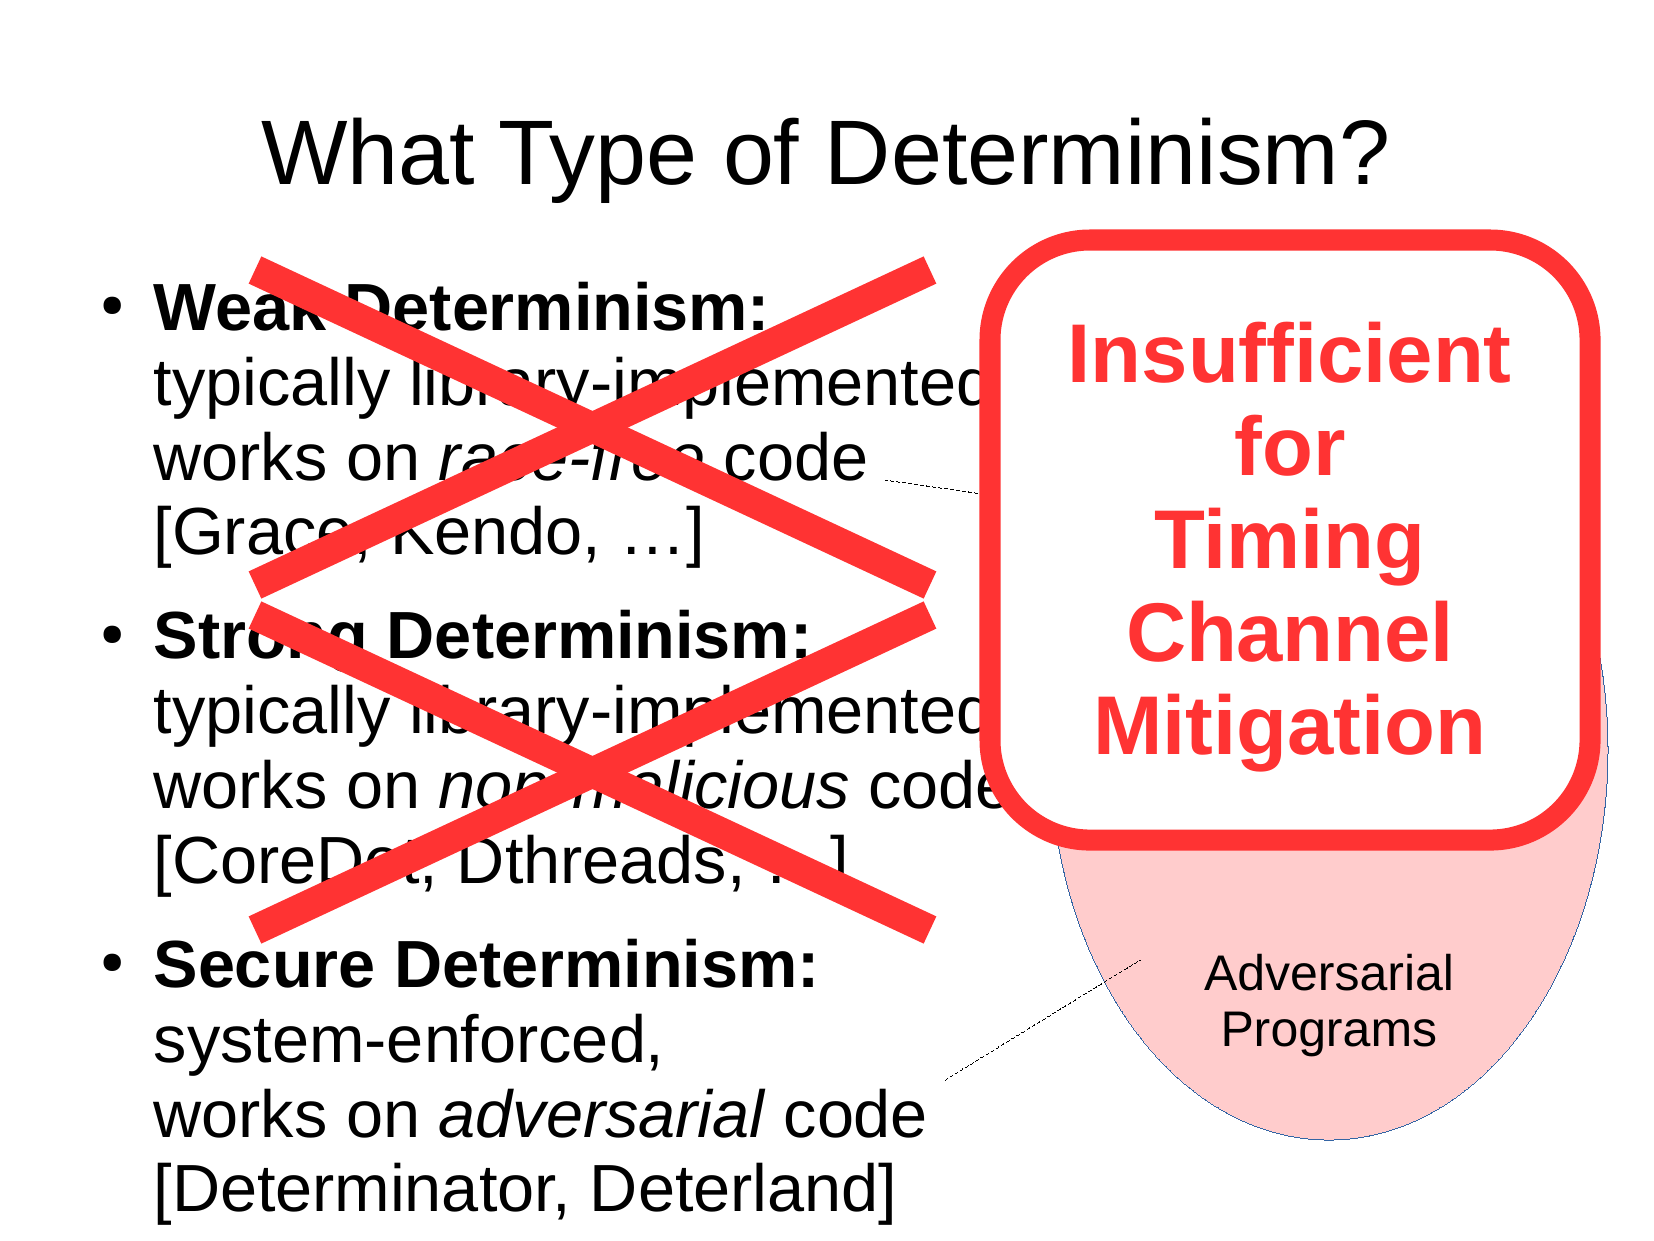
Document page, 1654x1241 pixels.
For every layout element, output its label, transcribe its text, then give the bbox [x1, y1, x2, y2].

list Weak Determinism: typically library-implemented, works on race-free code [Grace, Kendo, …] Strong Determinism: typically library-implemented, works on non-malicious code [CoreDet, Dthreads, …] Secure Determinism: system-enforced, works on adversarial code [Determinator, Deterland] [293, 270, 892, 410]
list Weak Determinism: typically library-implemented, works on race-free code [Grace, Kendo, …] Strong Determinism: typically library-implemented, works on non-malicious code [CoreDet, Dthreads, …] Secure Determinism: system-enforced, works on adversarial code [Determinator, Deterland] [82, 270, 1066, 990]
text_box Adversarial Programs [1066, 615, 1609, 1141]
text_box Insufficient for Timing Channel Mitigation [990, 240, 1591, 841]
title What Type of Determinism? [82, 49, 1571, 257]
